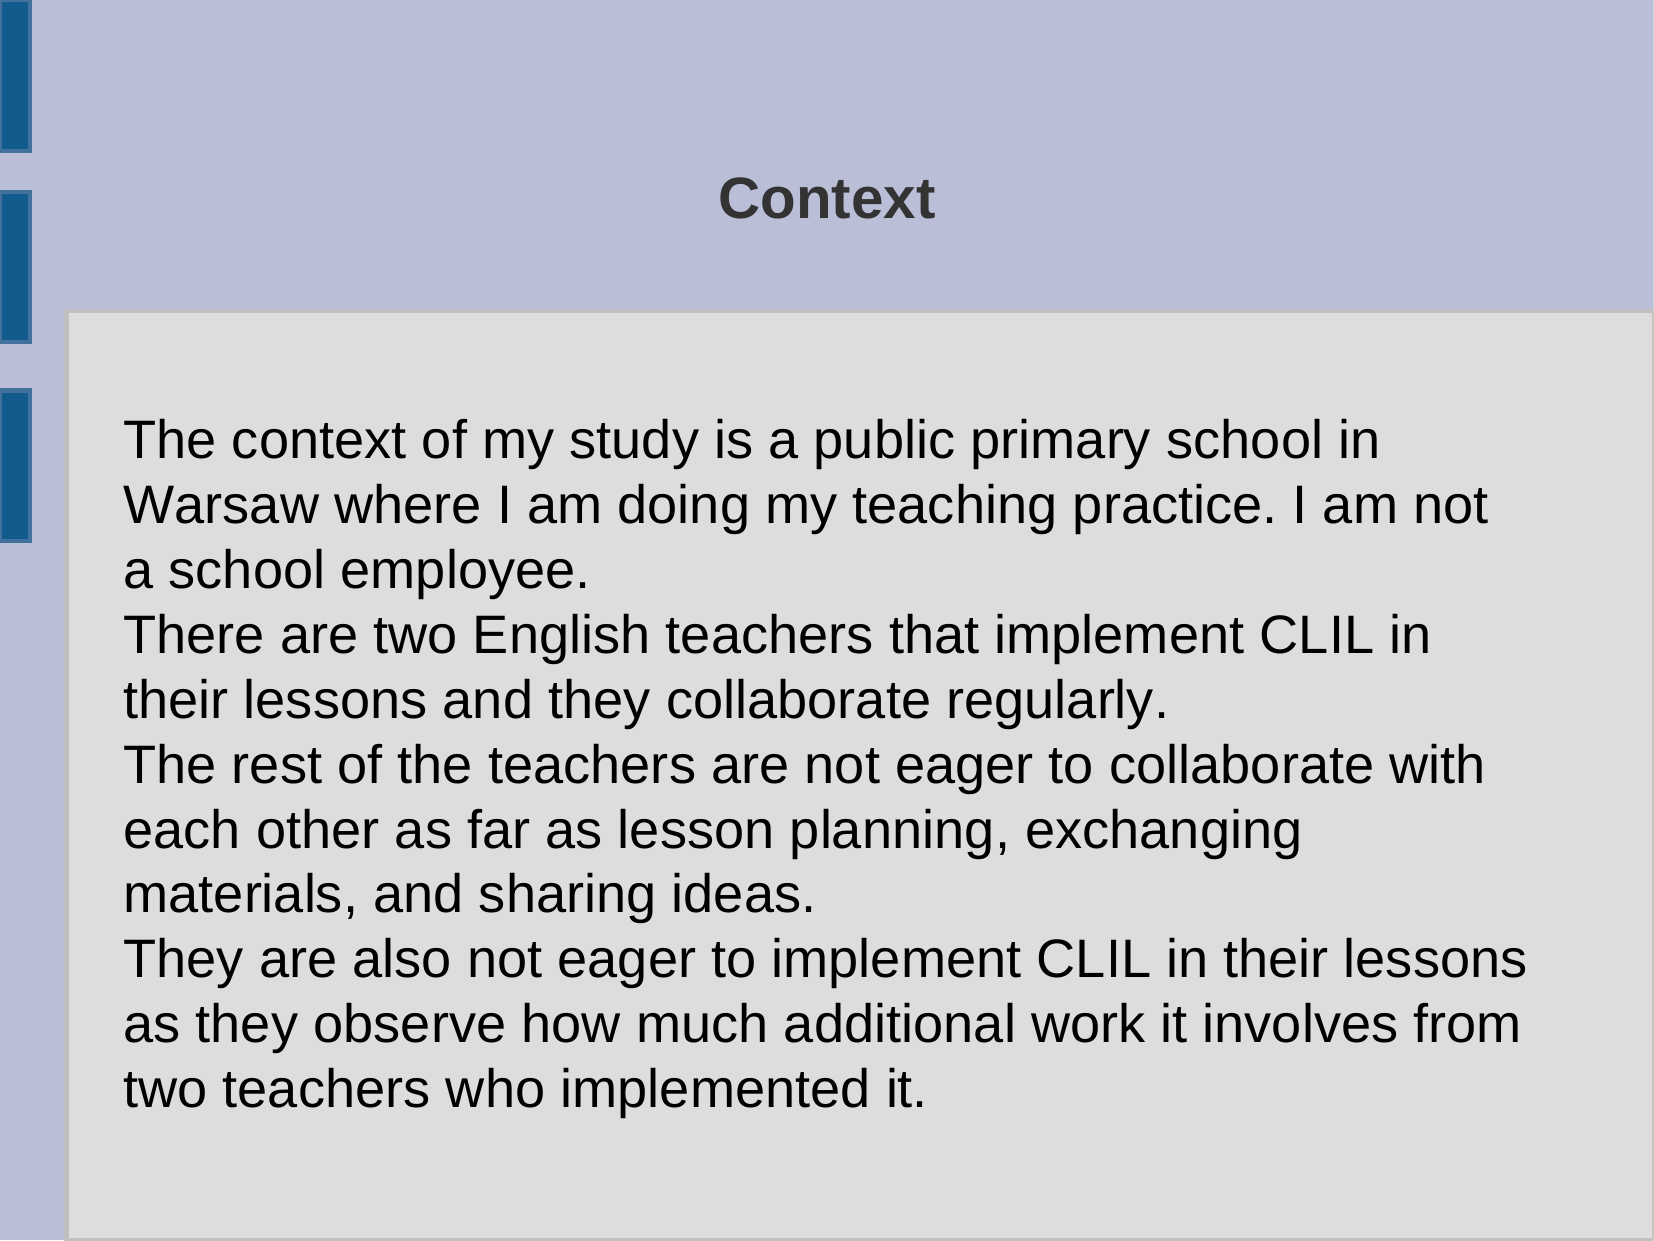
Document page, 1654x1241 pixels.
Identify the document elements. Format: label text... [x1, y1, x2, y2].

list The context of my study is a public primary school in Warsaw where I am doing my teaching practice. I am not a school employee. There are two English teachers that implement CLIL in their lessons and they collaborate regularly. The rest of the teachers are not eager to collaborate with each other as far as lesson planning, exchanging materials, and sharing ideas. They are also not eager to implement CLIL in their lessons as they observe how much additional work it involves from two teachers who implemented it. [123, 324, 1536, 1182]
title Context [121, 91, 1534, 299]
